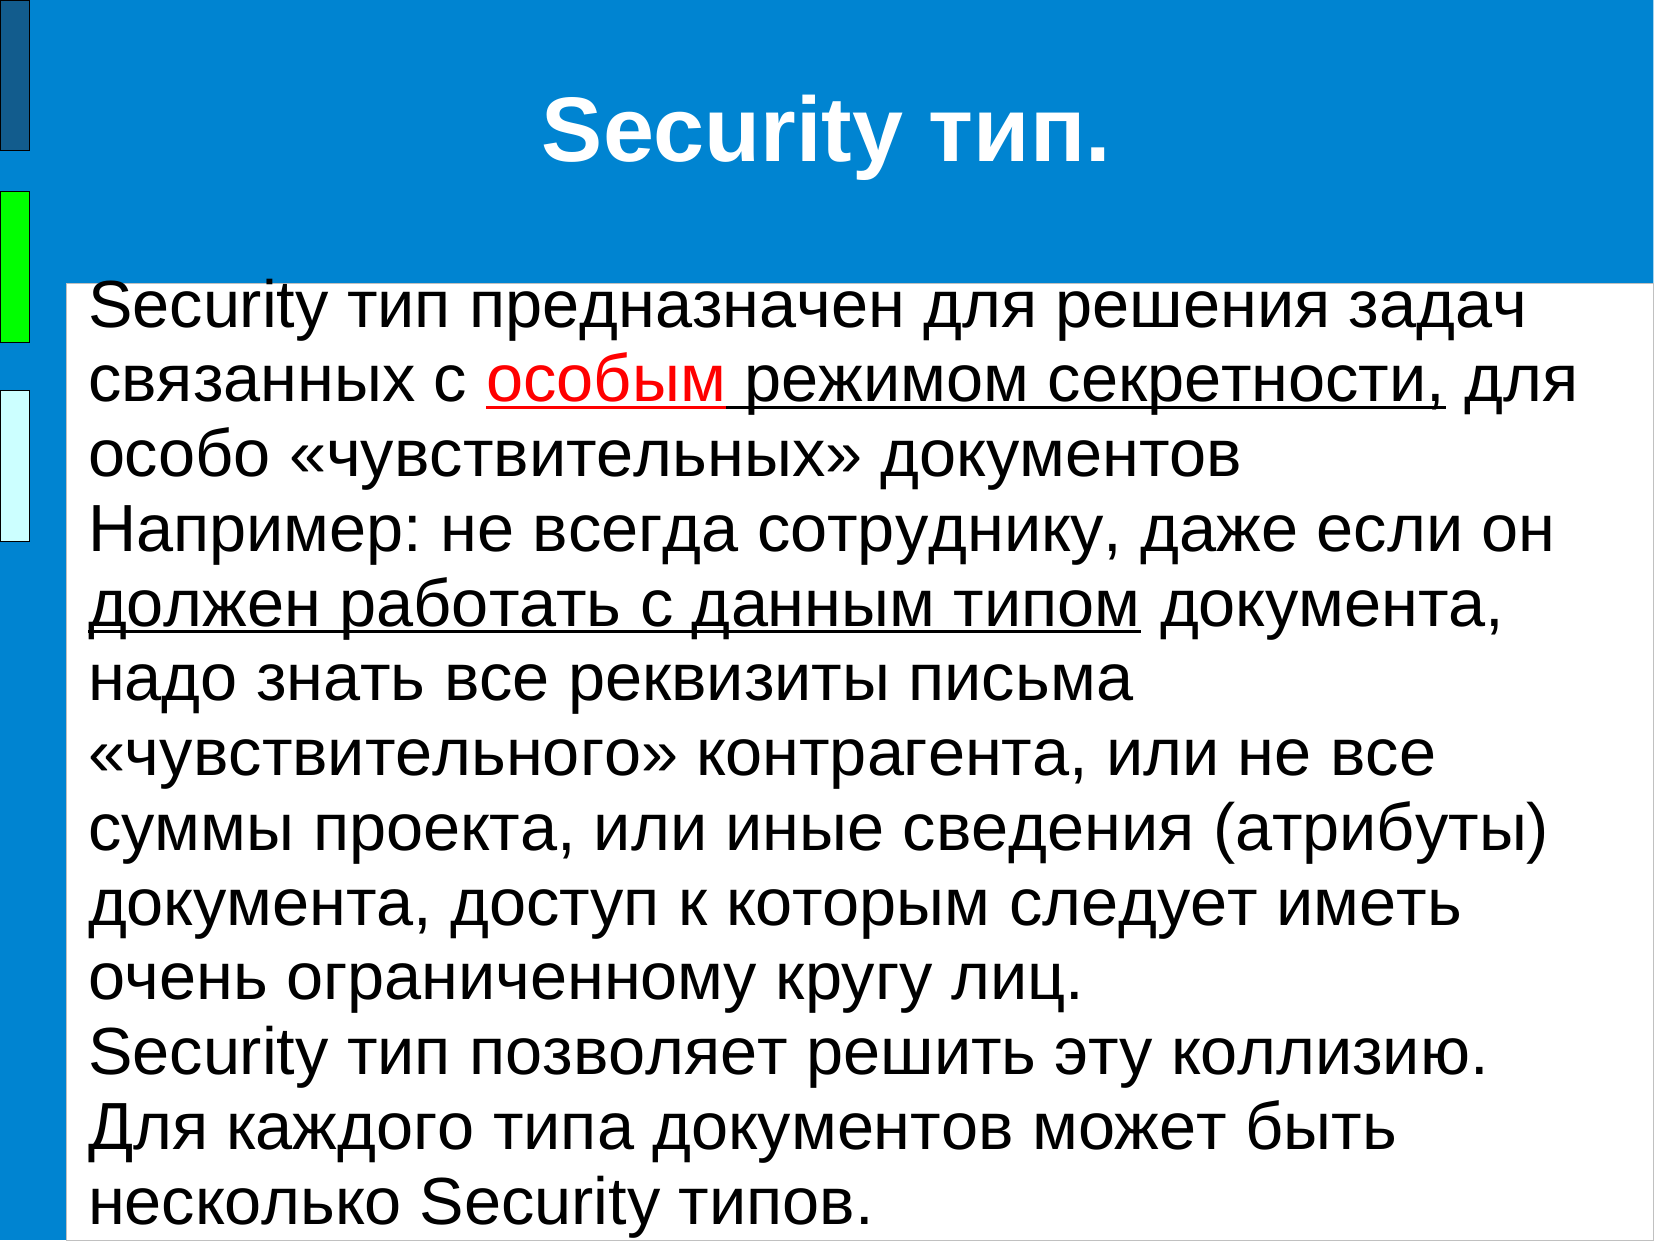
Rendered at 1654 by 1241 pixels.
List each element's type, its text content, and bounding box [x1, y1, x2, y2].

list Security тип предназначен для решения задач связанных с особым режимом секретности, для особо «чувствительных» документов Например: не всегда сотруднику, даже если он должен работать с данным типом документа, надо знать все реквизиты письма «чувствительного» контрагента, или не все суммы проекта, или иные сведения (атрибуты) документа, доступ к которым следует иметь очень ограниченному кругу лиц. Security тип позволяет решить эту коллизию. Для каждого типа документов может быть несколько Security типов. [58, 266, 1654, 1239]
title Security тип. [82, 25, 1571, 233]
